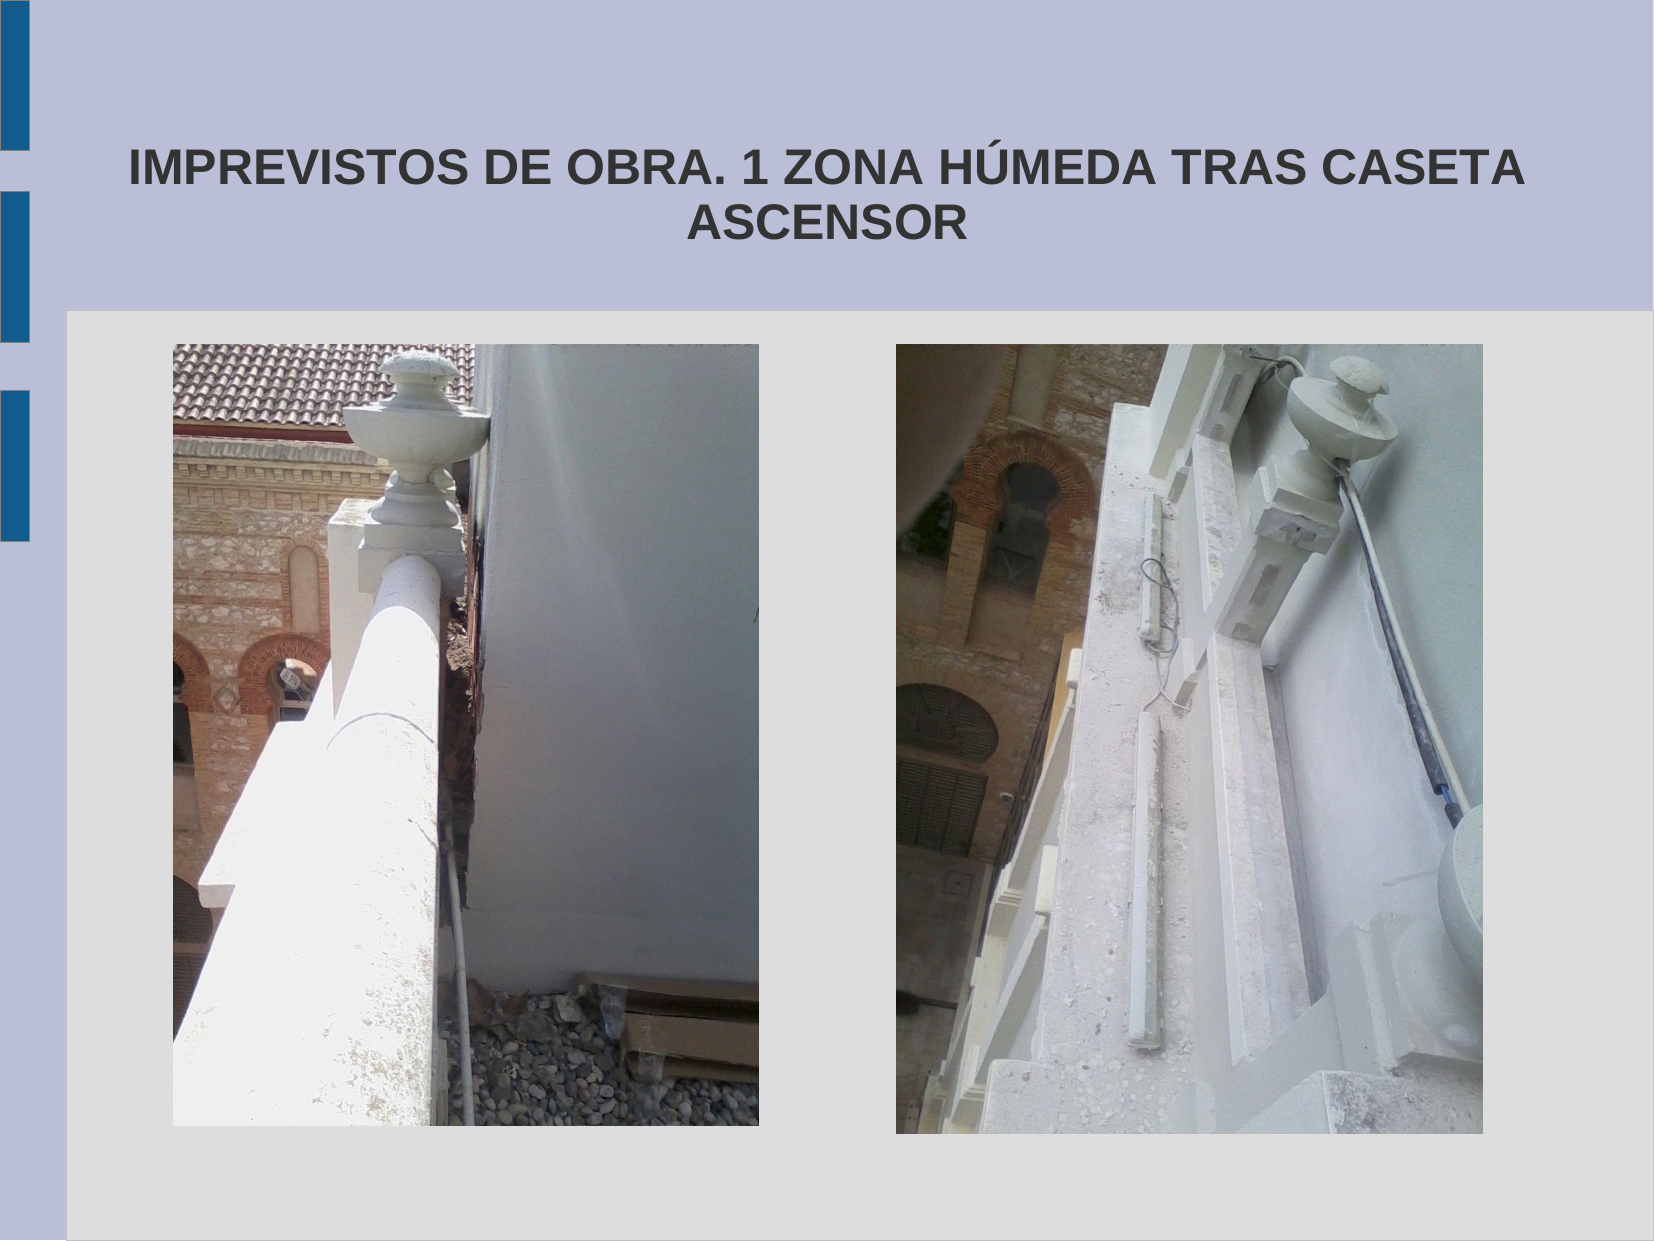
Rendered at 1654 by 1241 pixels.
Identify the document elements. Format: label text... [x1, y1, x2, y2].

picture [173, 344, 759, 1126]
picture [896, 344, 1483, 1134]
title IMPREVISTOS DE OBRA. 1 ZONA HÚMEDA TRAS CASETA ASCENSOR [121, 91, 1534, 299]
